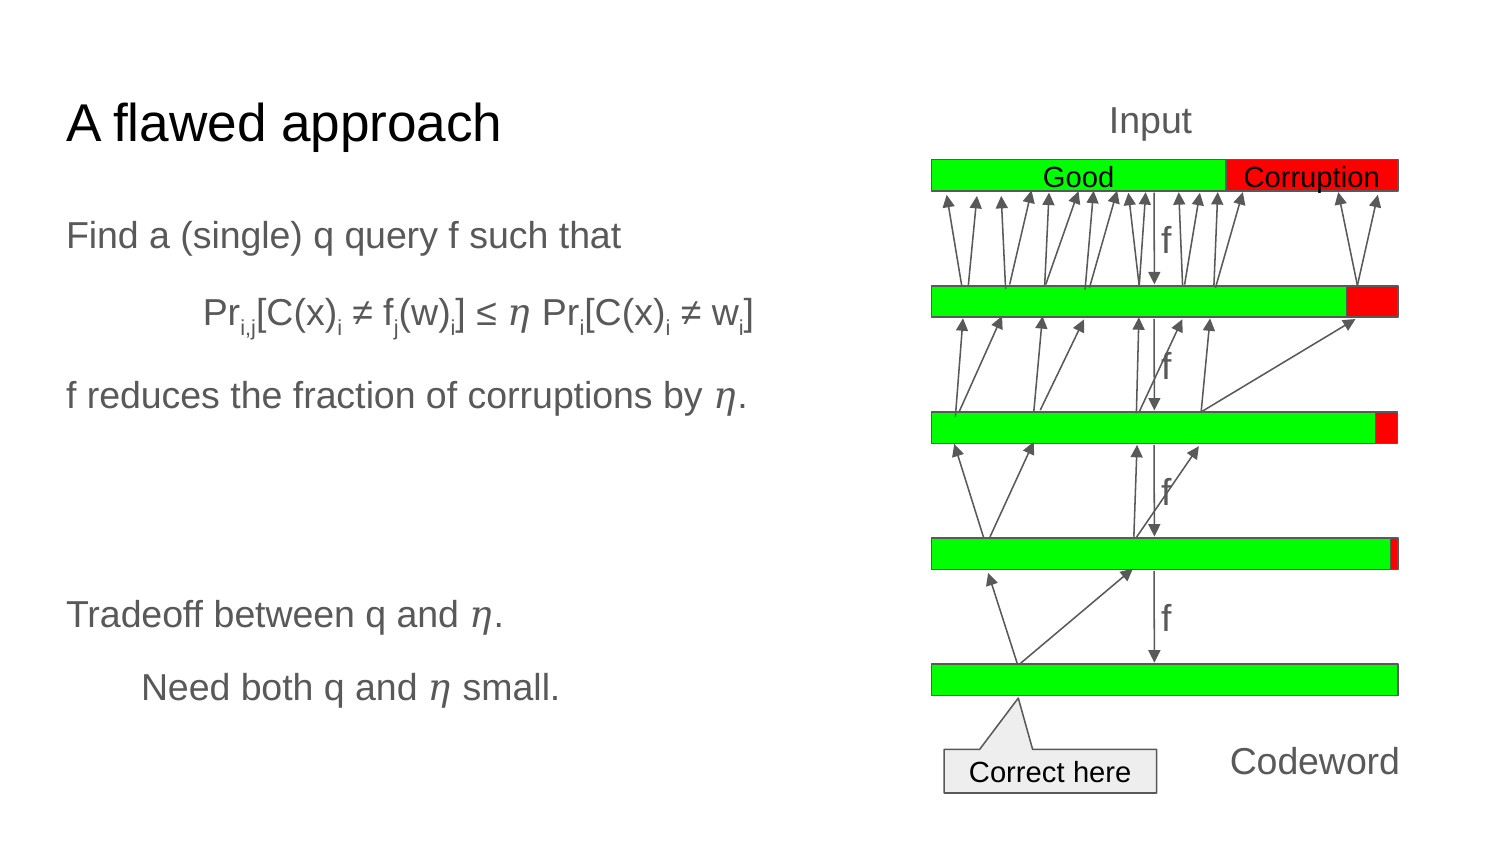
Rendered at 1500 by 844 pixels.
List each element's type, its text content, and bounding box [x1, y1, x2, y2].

text_box [931, 537, 1398, 570]
text_box Correct here [944, 698, 1157, 793]
text_box Input [1093, 81, 1218, 148]
text_box f [1146, 452, 1184, 520]
text_box Good [931, 159, 1225, 192]
text_box Tradeoff between q and 𝜂. Need both q and 𝜂 small. [51, 568, 645, 719]
text_box f [1146, 578, 1184, 654]
text_box Codeword [1214, 721, 1442, 786]
text_box f [1146, 326, 1184, 402]
text_box Corruption [1225, 159, 1398, 192]
text_box f [1146, 471, 1184, 528]
text_box f [1146, 326, 1175, 393]
text_box [931, 285, 1398, 318]
text_box f [1146, 200, 1181, 276]
text_box [931, 664, 1398, 696]
text_box [931, 411, 1398, 444]
title A flawed approach [51, 72, 827, 167]
list Find a (single) q query f such that Pri,j[C(x)i ≠ fj(w)i] ≤ 𝜂 Pri[C(x)i ≠ wi] f reduces the fraction of corruptions by 𝜂. [51, 189, 906, 472]
